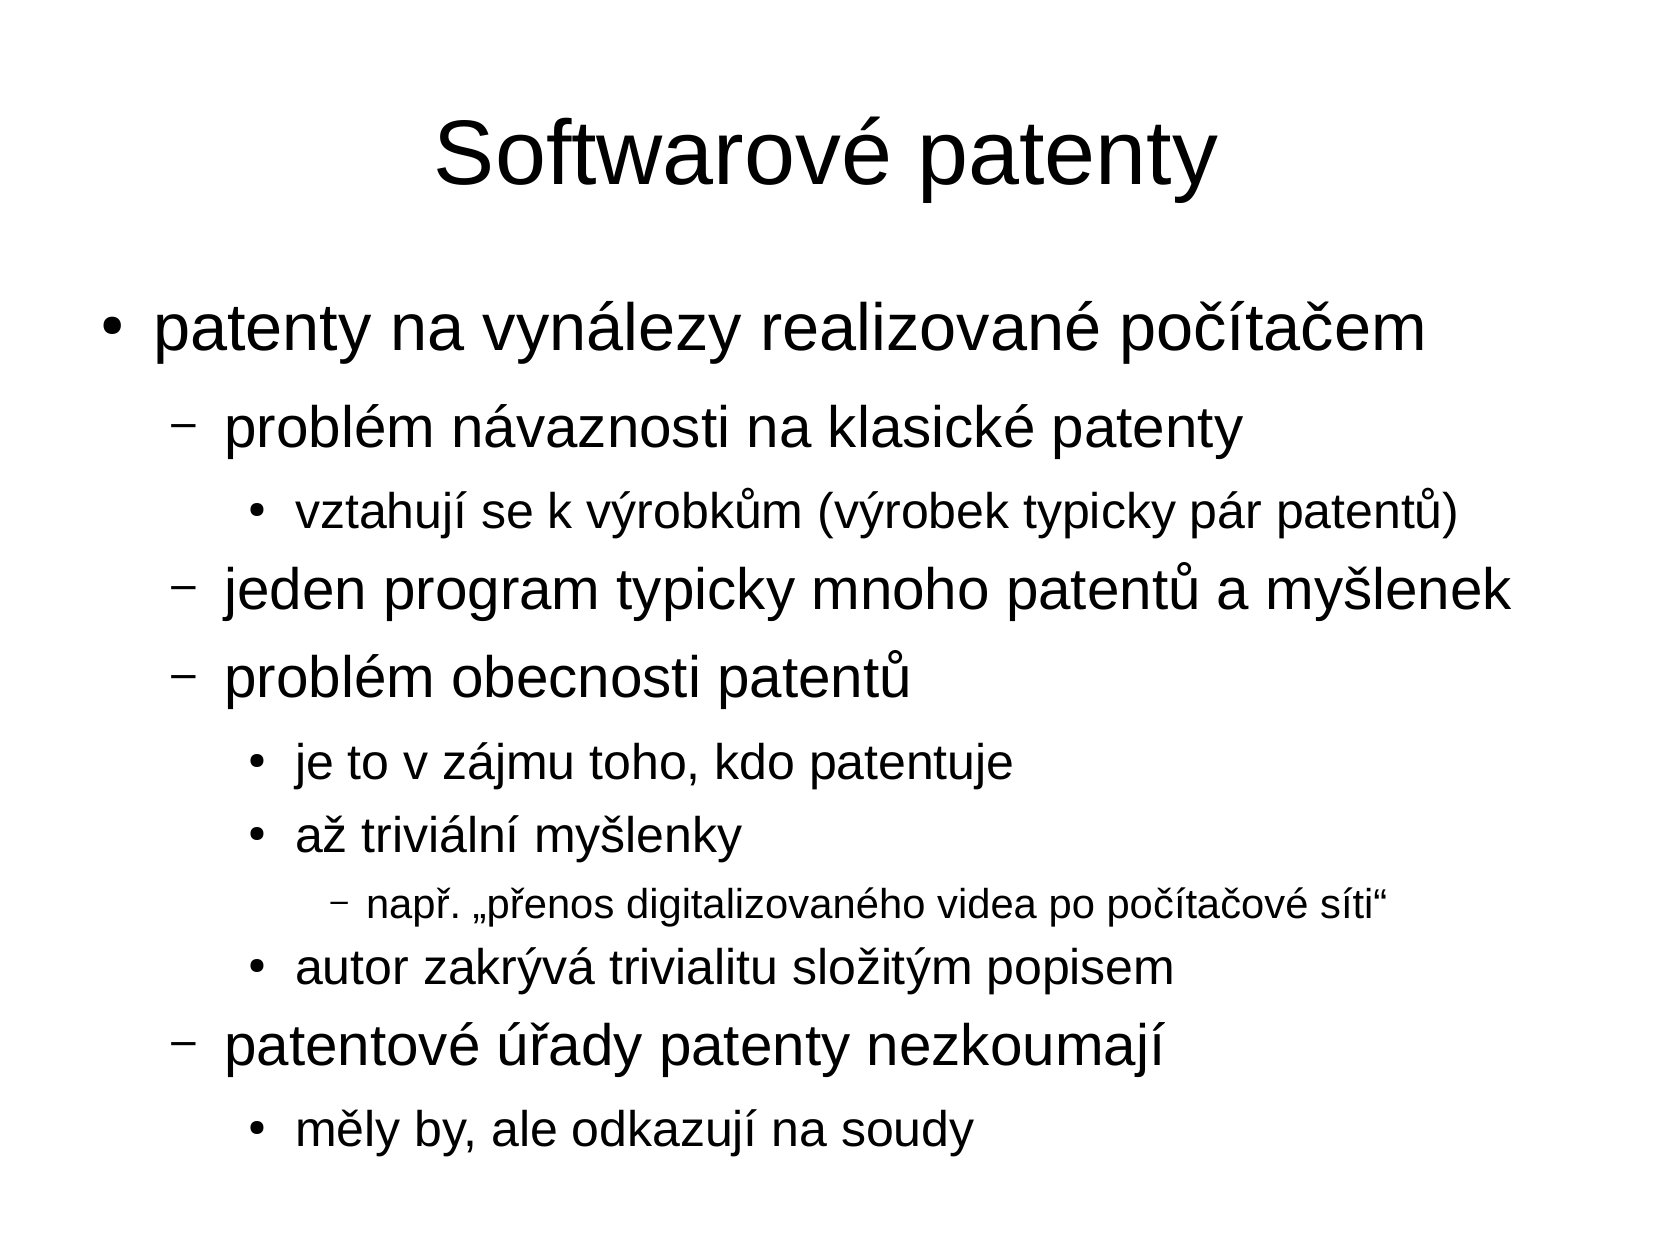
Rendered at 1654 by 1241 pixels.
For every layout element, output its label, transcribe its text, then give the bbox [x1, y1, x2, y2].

title Softwarové patenty [82, 49, 1571, 257]
list patenty na vynálezy realizované počítačem problém návaznosti na klasické patenty vztahují se k výrobkům (výrobek typicky pár patentů) jeden program typicky mnoho patentů a myšlenek problém obecnosti patentů je to v zájmu toho, kdo patentuje až triviální myšlenky např. „přenos digitalizovaného videa po počítačové síti“ autor zakrývá trivialitu složitým popisem patentové úřady patenty nezkoumají měly by, ale odkazují na soudy [82, 290, 1538, 1217]
